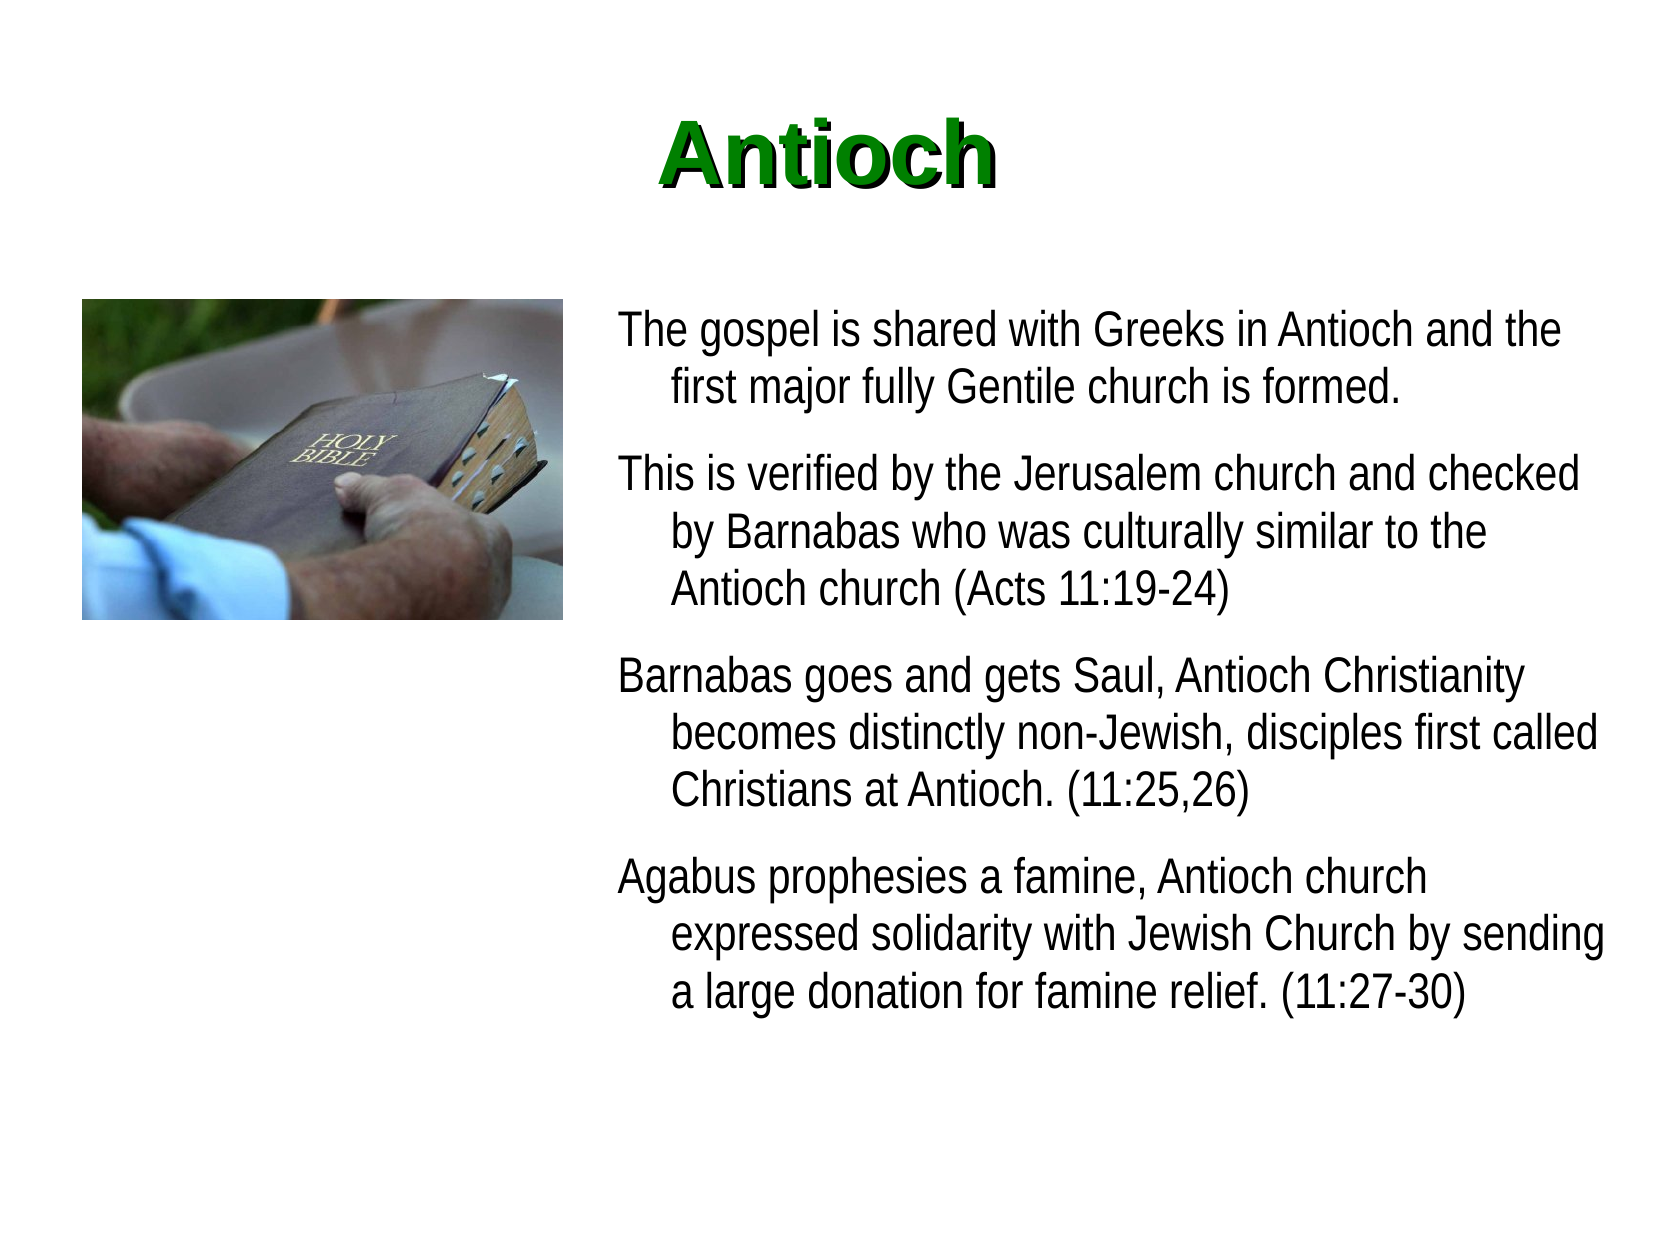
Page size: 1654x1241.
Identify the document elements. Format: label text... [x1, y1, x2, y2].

title Antioch [82, 56, 1571, 250]
picture [82, 299, 563, 620]
list The gospel is shared with Greeks in Antioch and the first major fully Gentile church is formed. This is verified by the Jerusalem church and checked by Barnabas who was culturally similar to the Antioch church (Acts 11:19-24) Barnabas goes and gets Saul, Antioch Christianity becomes distinctly non-Jewish, disciples first called Christians at Antioch. (11:25,26) Agabus prophesies a famine, Antioch church expressed solidarity with Jewish Church by sending a large donation for famine relief. (11:27-30) [600, 300, 1613, 1104]
